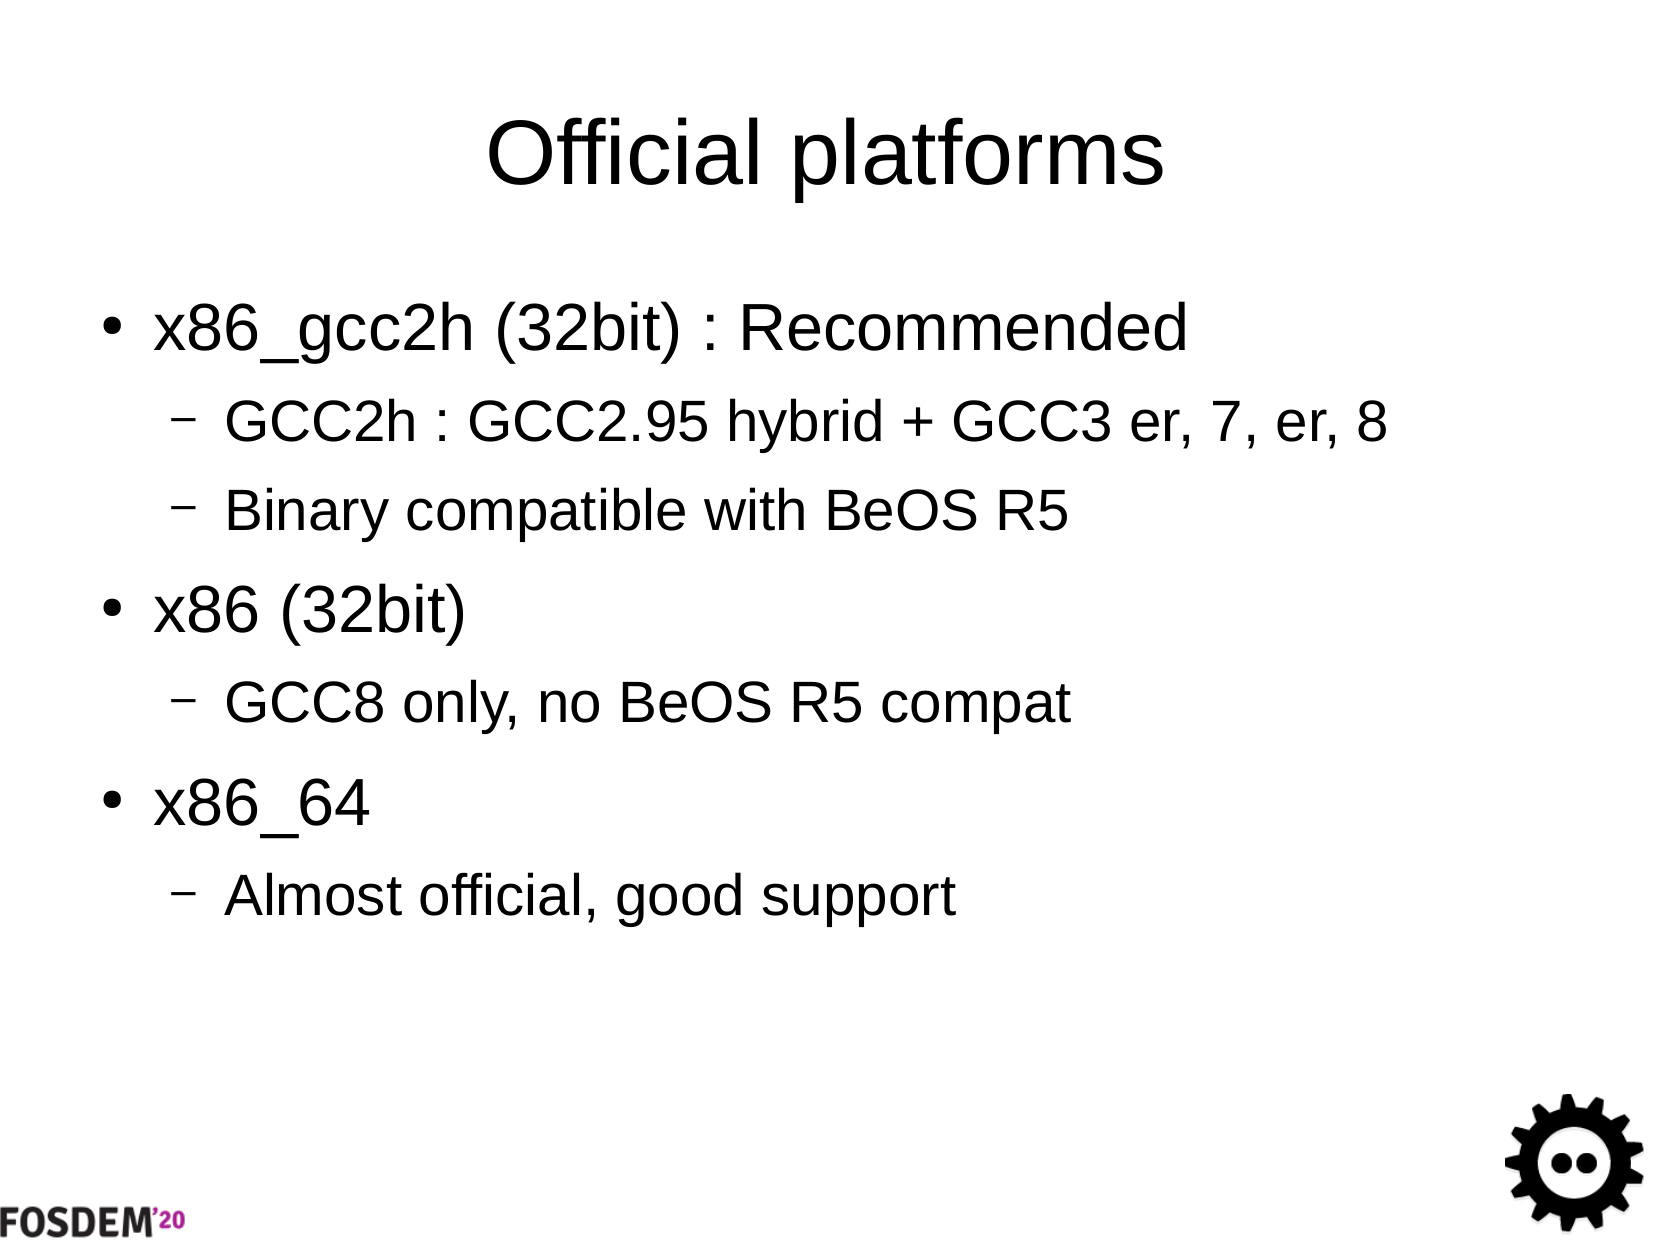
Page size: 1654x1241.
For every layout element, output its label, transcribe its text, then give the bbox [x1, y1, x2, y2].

list x86_gcc2h (32bit) : Recommended GCC2h : GCC2.95 hybrid + GCC3 er, 7, er, 8 Binary compatible with BeOS R5 x86 (32bit) GCC8 only, no BeOS R5 compat x86_64 Almost official, good support [82, 290, 1571, 1010]
picture [1505, 1094, 1648, 1235]
title Official platforms [82, 49, 1571, 257]
picture [0, 1202, 188, 1241]
